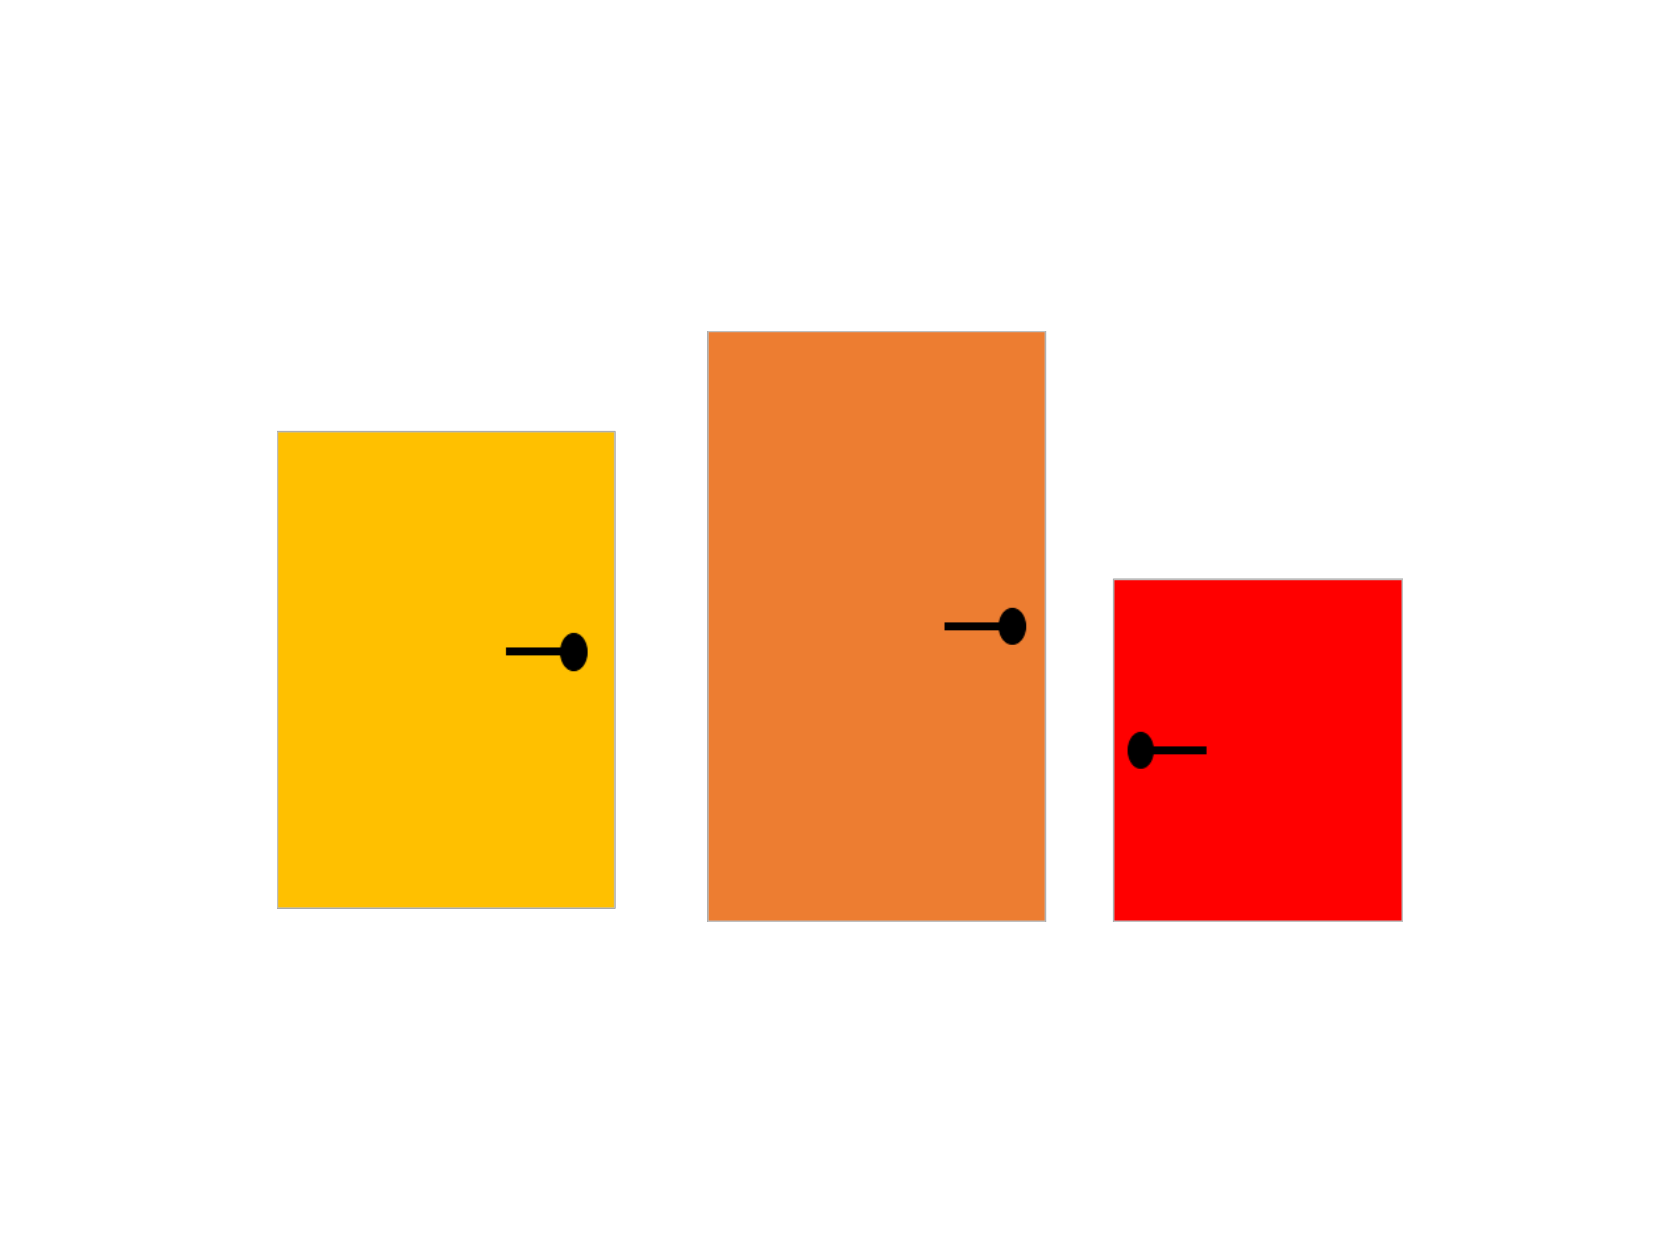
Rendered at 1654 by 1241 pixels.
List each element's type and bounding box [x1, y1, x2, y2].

picture [277, 331, 1403, 922]
